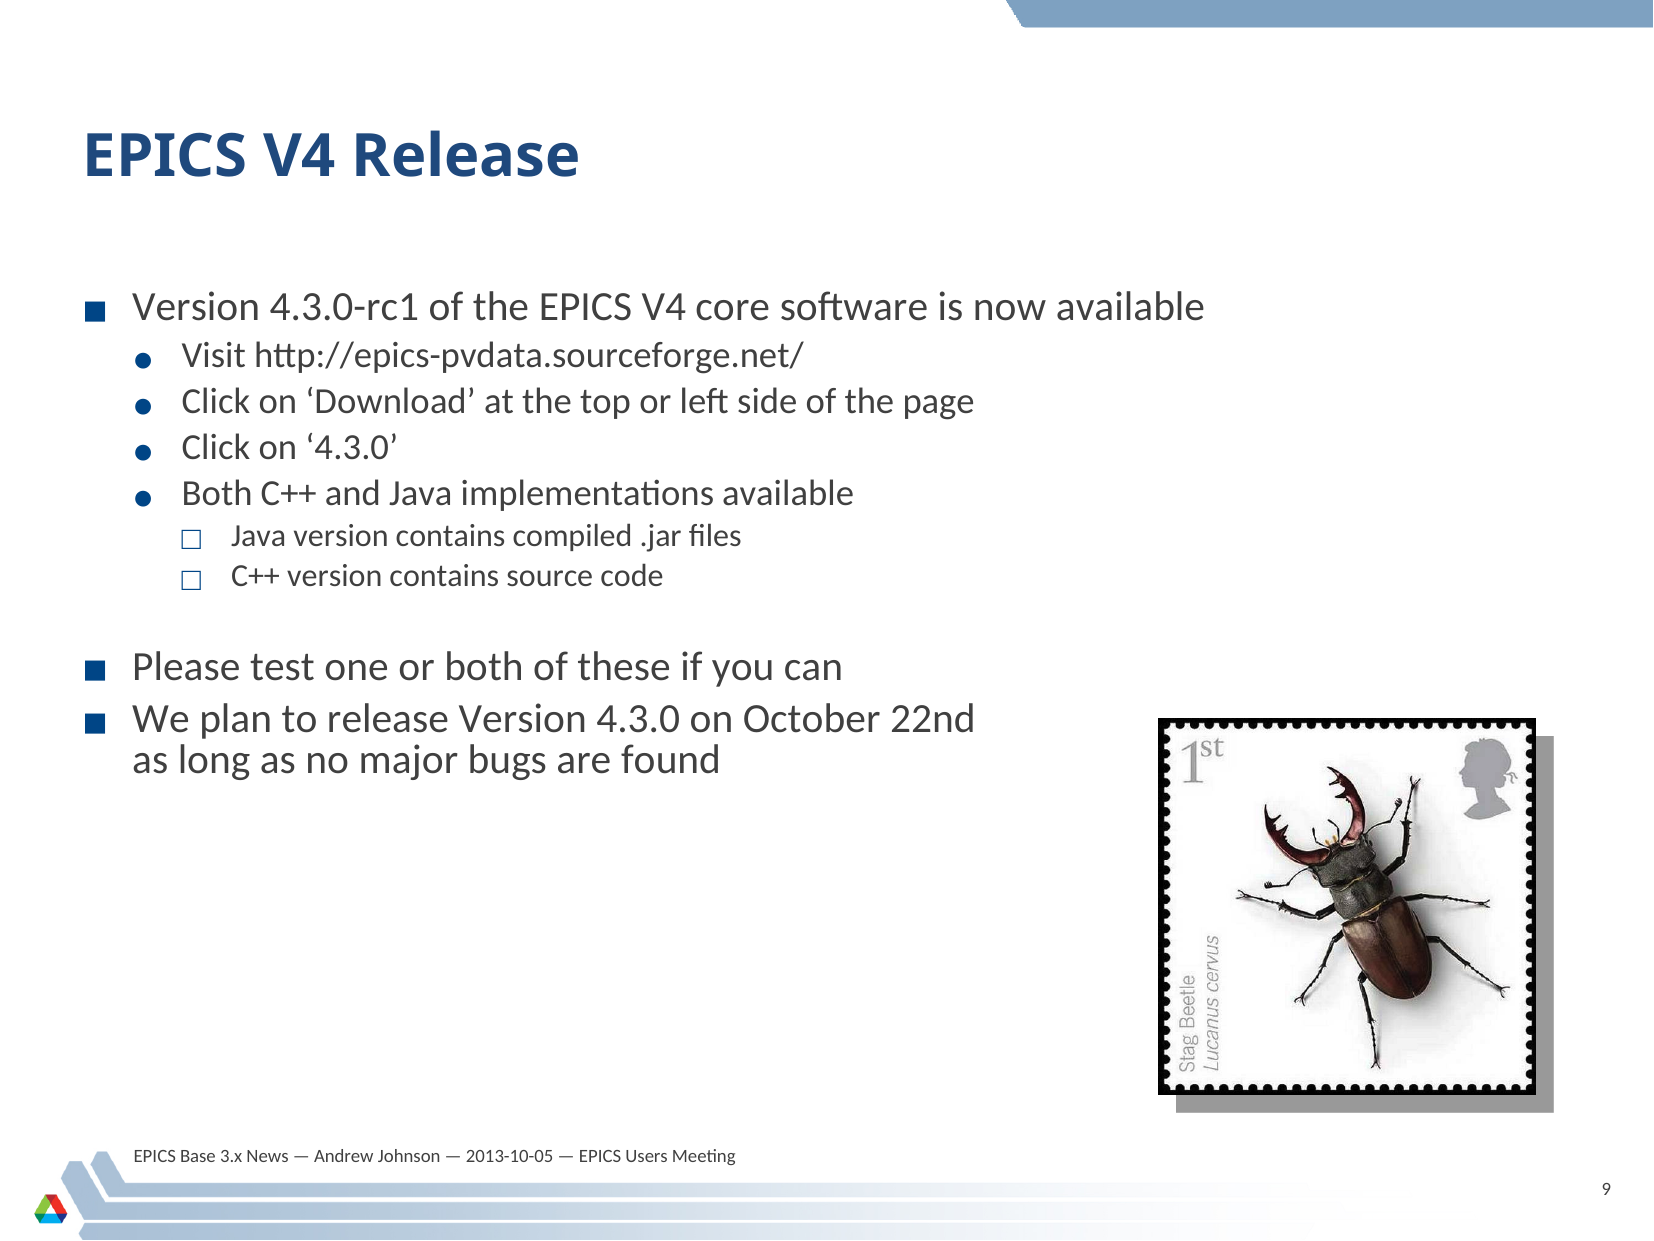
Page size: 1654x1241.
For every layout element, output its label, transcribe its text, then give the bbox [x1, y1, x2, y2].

list Version 4.3.0-rc1 of the EPICS V4 core software is now available Visit http://epics-pvdata.sourceforge.net/ Click on ‘Download’ at the top or left side of the page Click on ‘4.3.0’ Both C++ and Java implementations available Java version contains compiled .jar files C++ version contains source code Please test one or both of these if you can We plan to release Version 4.3.0 on October 22nd as long as no major bugs are found [82, 289, 1571, 1109]
picture [0, 1143, 1653, 1240]
picture [1158, 718, 1536, 1095]
picture [0, 0, 1653, 29]
title EPICS V4 Release [82, 49, 1571, 257]
